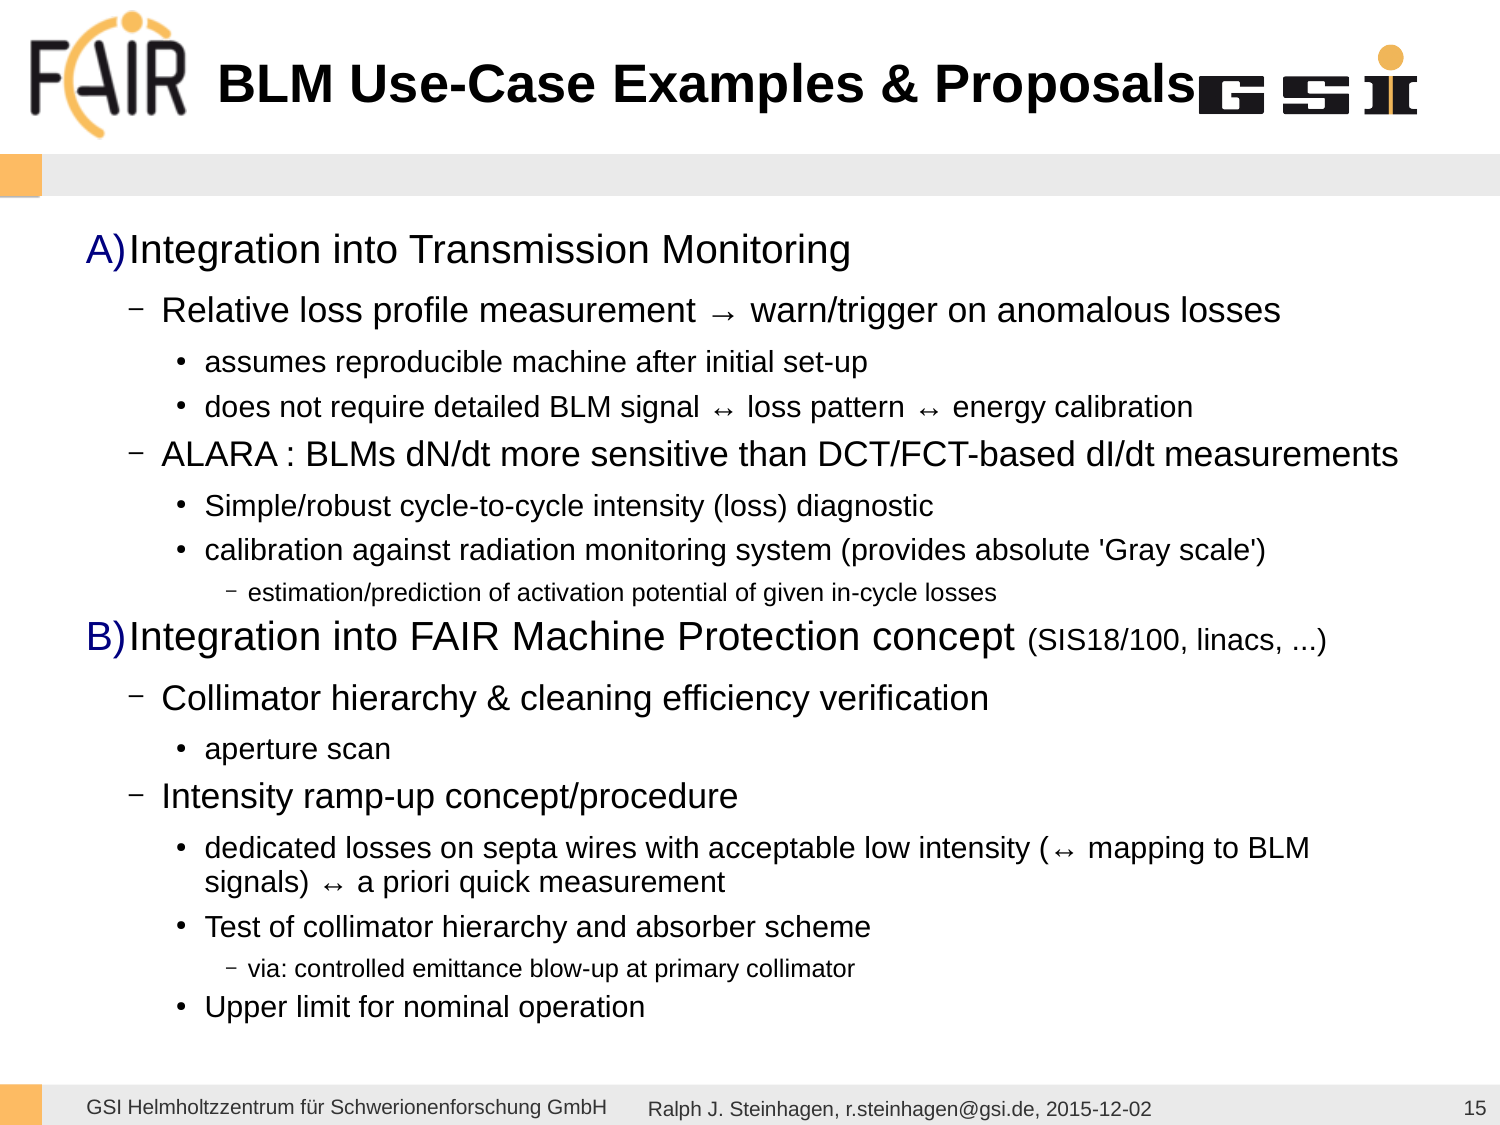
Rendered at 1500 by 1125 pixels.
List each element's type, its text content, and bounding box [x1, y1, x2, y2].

picture [1205, 42, 1419, 117]
list Integration into Transmission Monitoring Relative loss profile measurement → warn/trigger on anomalous losses assumes reproducible machine after initial set-up does not require detailed BLM signal ↔ loss pattern ↔ energy calibration ALARA : BLMs dN/dt more sensitive than DCT/FCT-based dI/dt measurements Simple/robust cycle-to-cycle intensity (loss) diagnostic calibration against radiation monitoring system (provides absolute 'Gray scale') estimation/prediction of activation potential of given in-cycle losses Integration into FAIR Machine Protection concept (SIS18/100, linacs, ...) Collimator hierarchy & cleaning efficiency verification aperture scan Intensity ramp-up concept/procedure dedicated losses on septa wires with acceptable low intensity (↔ mapping to BLM signals) ↔ a priori quick measurement Test of collimator hierarchy and absorber scheme via: controlled emittance blow-up at primary collimator Upper limit for nominal operation [75, 226, 1425, 1050]
title BLM Use-Case Examples & Proposals [217, 20, 1205, 147]
picture [30, 9, 187, 141]
